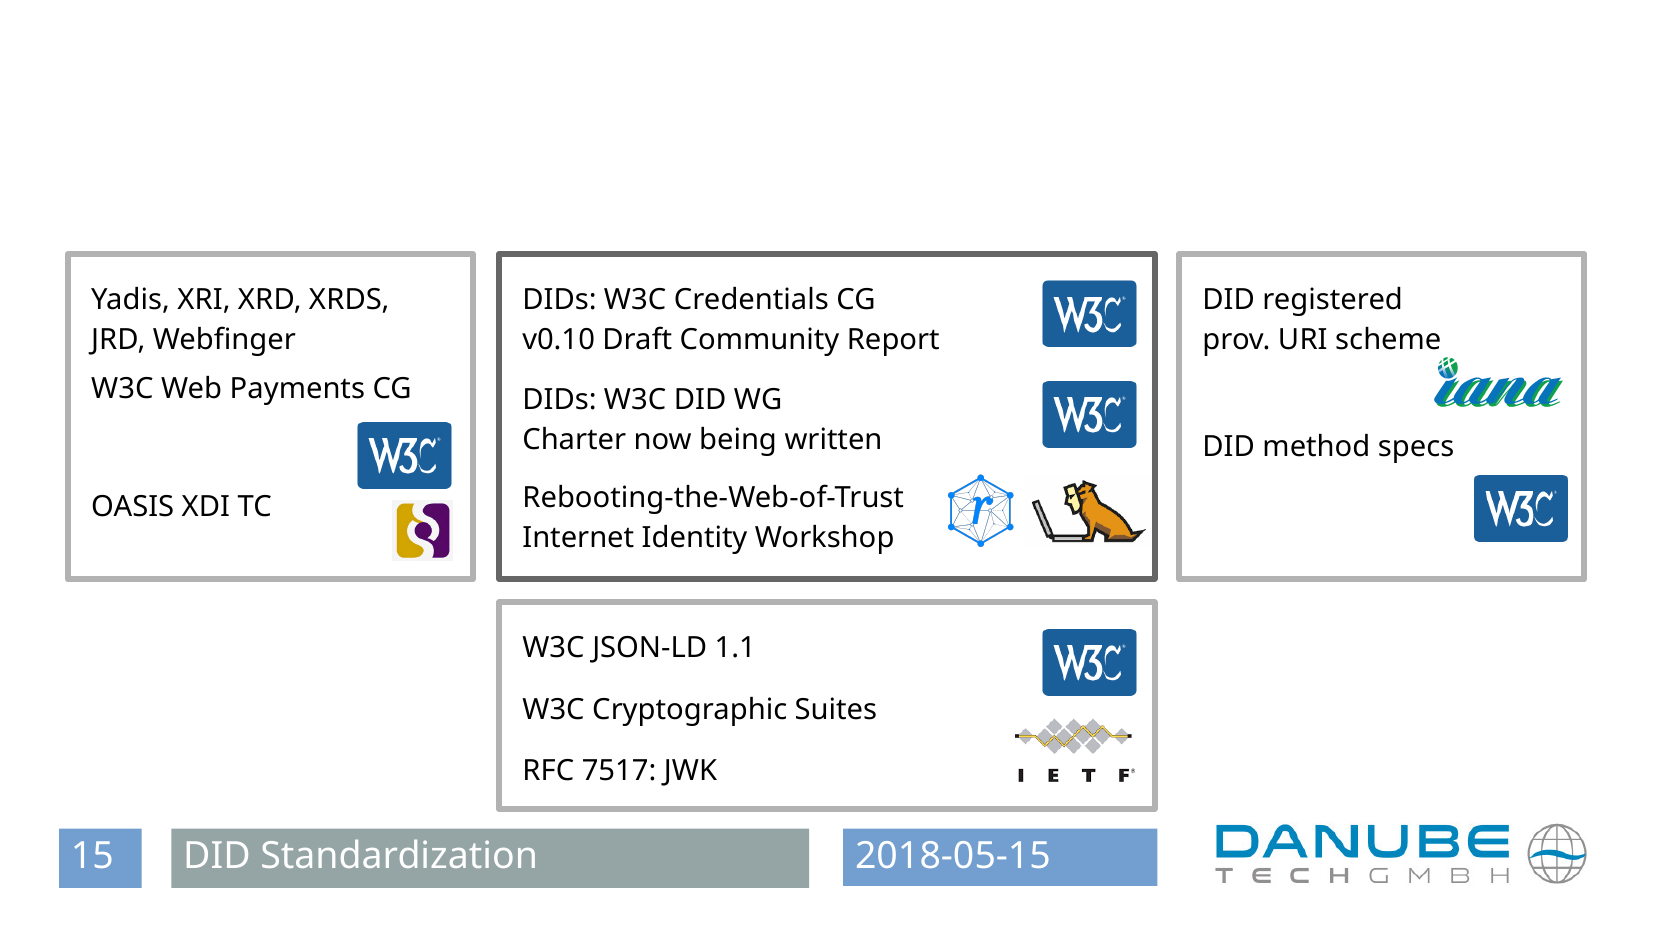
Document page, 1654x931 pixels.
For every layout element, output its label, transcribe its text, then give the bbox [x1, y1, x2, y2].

text_box W3C Web Payments CG [76, 359, 461, 443]
text_box DID registered prov. URI scheme [1187, 270, 1473, 355]
text_box Rebooting-the-Web-of-Trust Internet Identity Workshop [507, 468, 934, 553]
text_box W3C JSON-LD 1.1 [507, 619, 792, 669]
picture [1463, 464, 1579, 550]
picture [1015, 718, 1135, 782]
picture [1032, 370, 1147, 456]
text_box DIDs: W3C Credentials CG v0.10 Draft Community Report [507, 270, 988, 355]
text_box OASIS XDI TC [76, 477, 461, 561]
picture [1032, 618, 1147, 704]
picture [1206, 814, 1595, 892]
text_box Yadis, XRI, XRD, XRDS, JRD, Webfinger [76, 270, 438, 355]
picture [347, 411, 462, 497]
picture [1032, 270, 1147, 355]
text_box DIDs: W3C DID WG Charter now being written [507, 371, 922, 455]
picture [1434, 357, 1563, 407]
picture [1025, 475, 1152, 547]
text_box DID method specs [1187, 418, 1486, 468]
text_box RFC 7517: JWK [507, 741, 754, 792]
picture [944, 472, 1016, 549]
text_box W3C Cryptographic Suites [507, 680, 922, 730]
